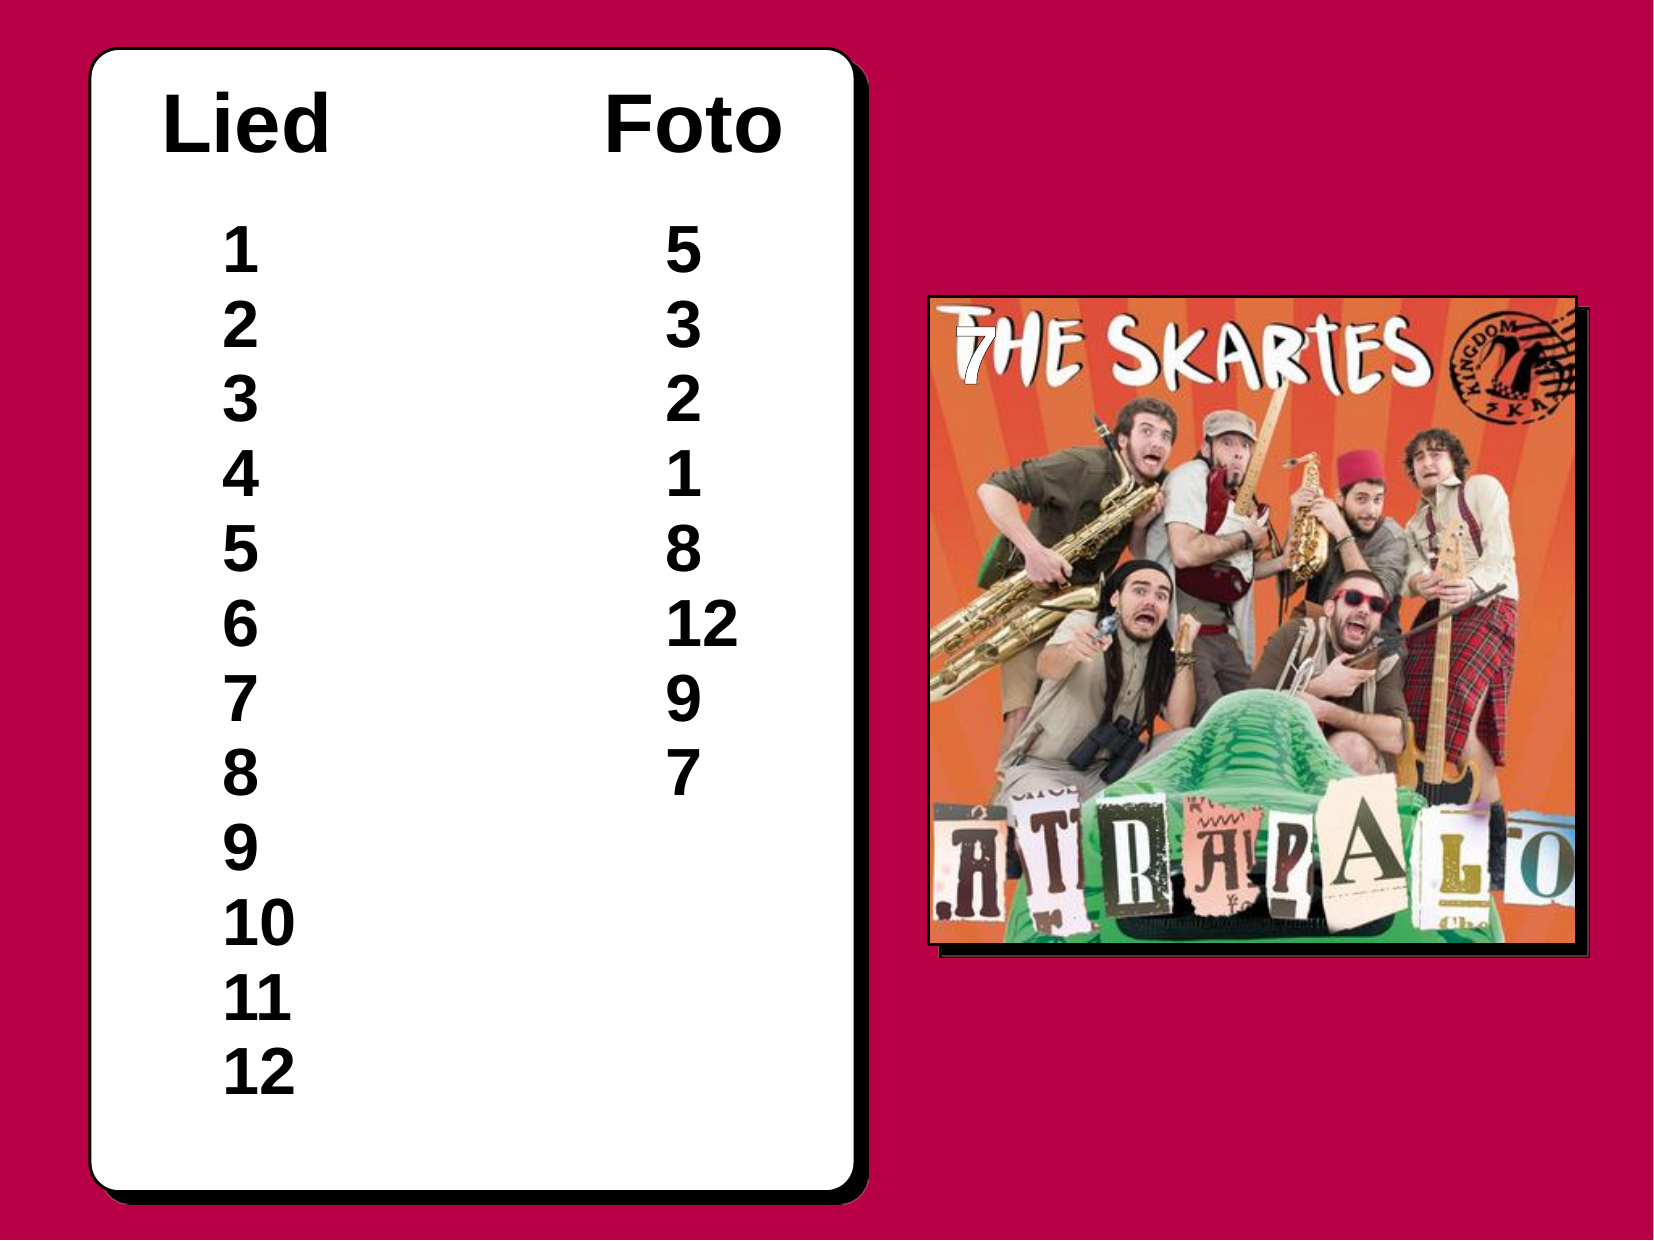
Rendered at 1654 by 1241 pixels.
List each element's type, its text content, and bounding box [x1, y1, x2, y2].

text_box [89, 48, 856, 1192]
text_box 7 [938, 301, 1081, 414]
text_box 1 5 2 3 3 2 4 1 5 8 6 12 7 9 8 7 9 10 11 12 [207, 204, 796, 1153]
picture [930, 297, 1576, 943]
text_box Lied Foto [134, 69, 810, 182]
